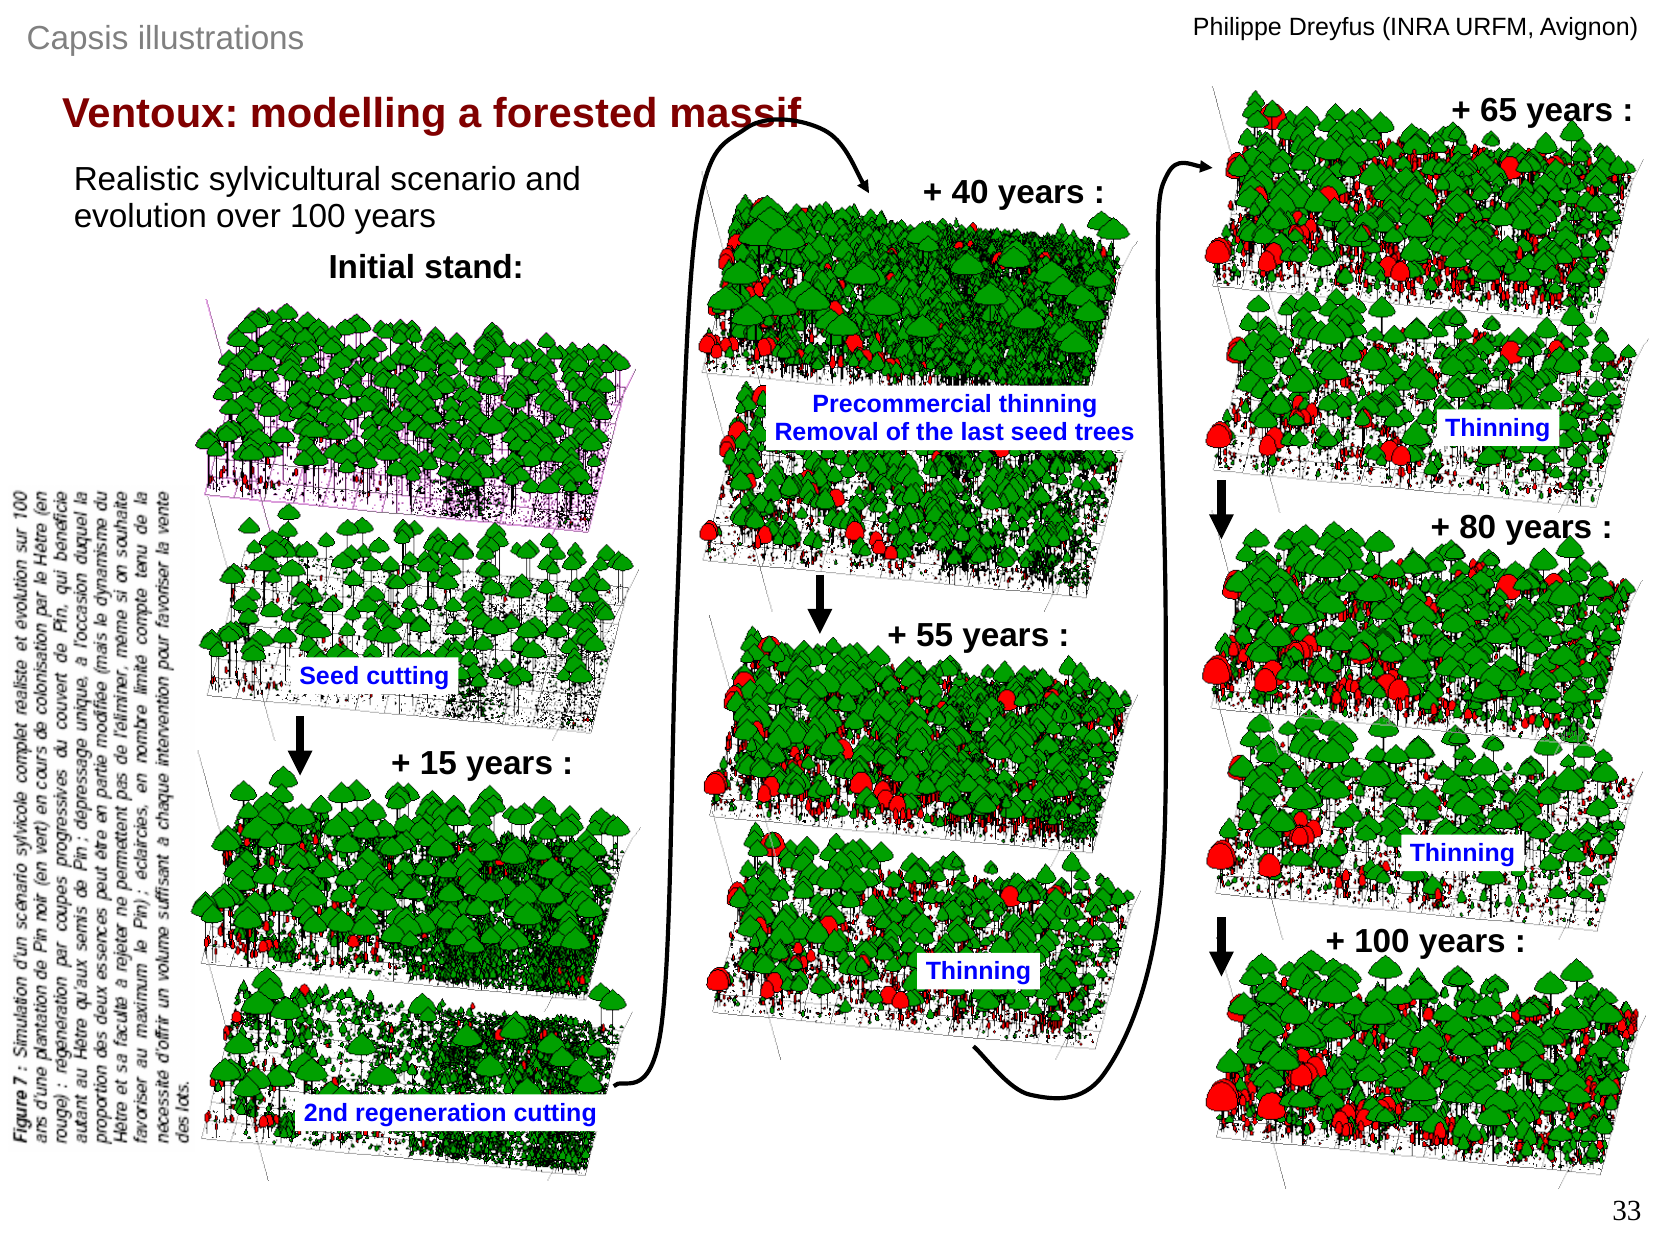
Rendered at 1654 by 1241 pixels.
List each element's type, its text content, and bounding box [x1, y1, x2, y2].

picture [1117, 1006, 1141, 1060]
text_box + 80 years : [1422, 503, 1623, 550]
text_box 2nd regeneration cutting [295, 1094, 613, 1132]
text_box Precommercial thinning Removal of the last seed trees [766, 385, 1145, 451]
picture [688, 171, 1138, 612]
text_box Realistic sylvicultural scenario and evolution over 100 years [59, 153, 709, 243]
text_box Ventoux: modelling a forested massif [47, 82, 1418, 144]
text_box + 55 years : [878, 611, 1080, 658]
picture [8, 299, 641, 1181]
text_box Thinning [1436, 409, 1560, 446]
text_box Seed cutting [290, 657, 459, 695]
text_box + 40 years : [914, 169, 1116, 216]
text_box + 15 years : [382, 741, 584, 786]
text_box Thinning [917, 952, 1040, 990]
text_box + 100 years : [1317, 918, 1566, 965]
text_box Philippe Dreyfus (INRA URFM, Avignon) [974, 5, 1654, 49]
text_box Capsis illustrations [11, 11, 426, 64]
text_box + 65 years : [1442, 86, 1644, 133]
text_box Initial stand: [319, 243, 533, 290]
picture [685, 615, 1141, 1060]
text_box Thinning [1401, 834, 1525, 872]
picture [1192, 86, 1649, 1190]
text_box Ventoux: modelling a forested massif [728, 122, 836, 144]
